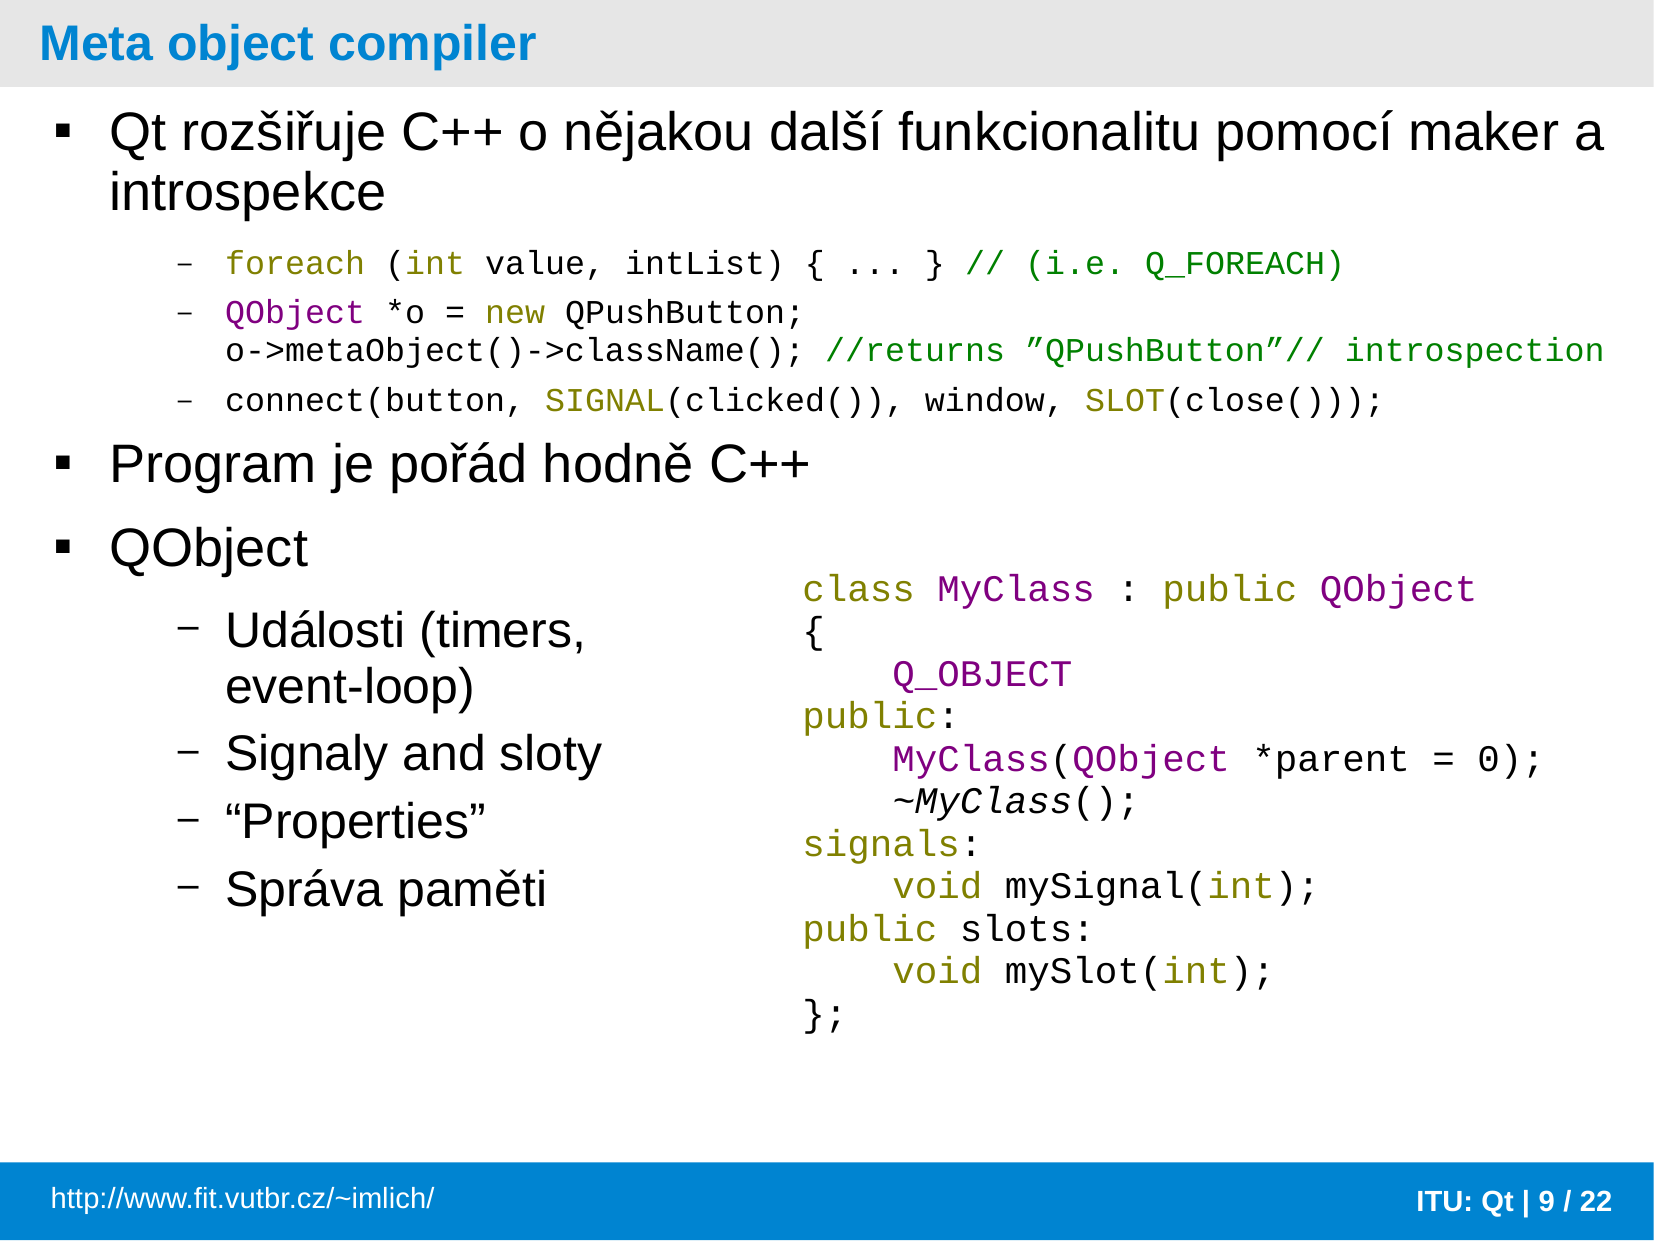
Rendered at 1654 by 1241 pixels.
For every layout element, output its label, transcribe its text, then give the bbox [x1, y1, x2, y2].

list Qt rozšiřuje C++ o nějakou další funkcionalitu pomocí maker a introspekce foreach (int value, intList) { ... } // (i.e. Q_FOREACH) QObject *o = new QPushButton; o->metaObject()->className(); //returns ”QPushButton”// introspection connect(button, SIGNAL(clicked()), window, SLOT(close())); Program je pořád hodně C++ QObject Události (timers, event-loop) Signaly and sloty “Properties” Správa paměti [38, 101, 1616, 1126]
text_box class MyClass : public QObject { Q_OBJECT public: MyClass(QObject *parent = 0); ~MyClass(); signals: void mySignal(int); public slots: void mySlot(int); }; [787, 562, 1613, 1088]
title Meta object compiler [39, 5, 1615, 81]
